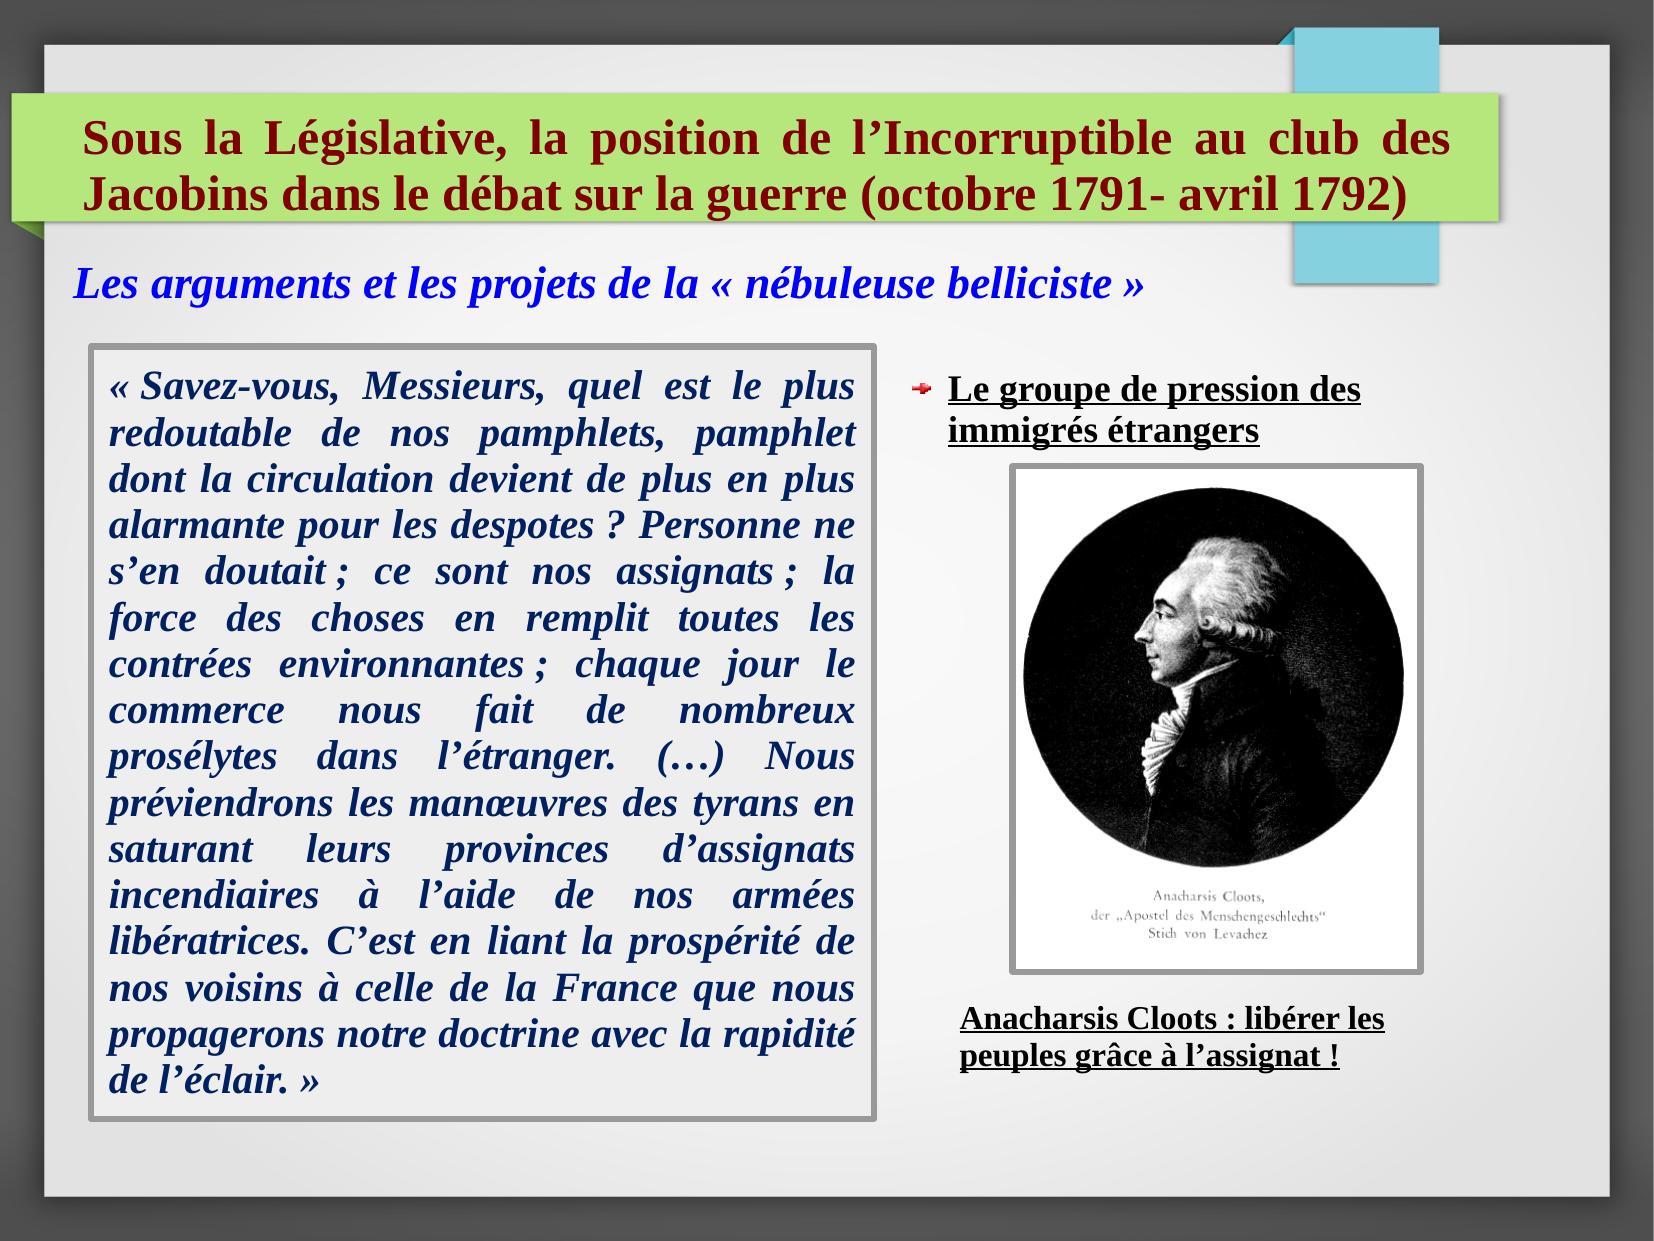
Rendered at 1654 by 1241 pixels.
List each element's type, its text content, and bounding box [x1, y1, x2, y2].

title Sous la Législative, la position de l’Incorruptible au club des Jacobins dans le débat sur la guerre (octobre 1791- avril 1792) [82, 82, 1453, 249]
text_box Les arguments et les projets de la « nébuleuse belliciste » [59, 248, 1312, 319]
text_box Le groupe de pression des immigrés étrangers [897, 354, 1512, 465]
text_box « Savez-vous, Messieurs, quel est le plus redoutable de nos pamphlets, pamphlet dont la circulation devient de plus en plus alarmante pour les despotes ? Personne ne s’en doutait ; ce sont nos assignats ; la force des choses en remplit toutes les contrées environnantes ; chaque jour le commerce nous fait de nombreux prosélytes dans l’étranger. (…) Nous préviendrons les manœuvres des tyrans en saturant leurs provinces d’assignats incendiaires à l’aide de nos armées libératrices. C’est en liant la prospérité de nos voisins à celle de la France que nous propagerons notre doctrine avec la rapidité de l’éclair. » [90, 346, 875, 1119]
picture [0, 0, 1654, 1241]
text_box Anacharsis Cloots : libérer les peuples grâce à l’assignat ! [944, 992, 1477, 1082]
